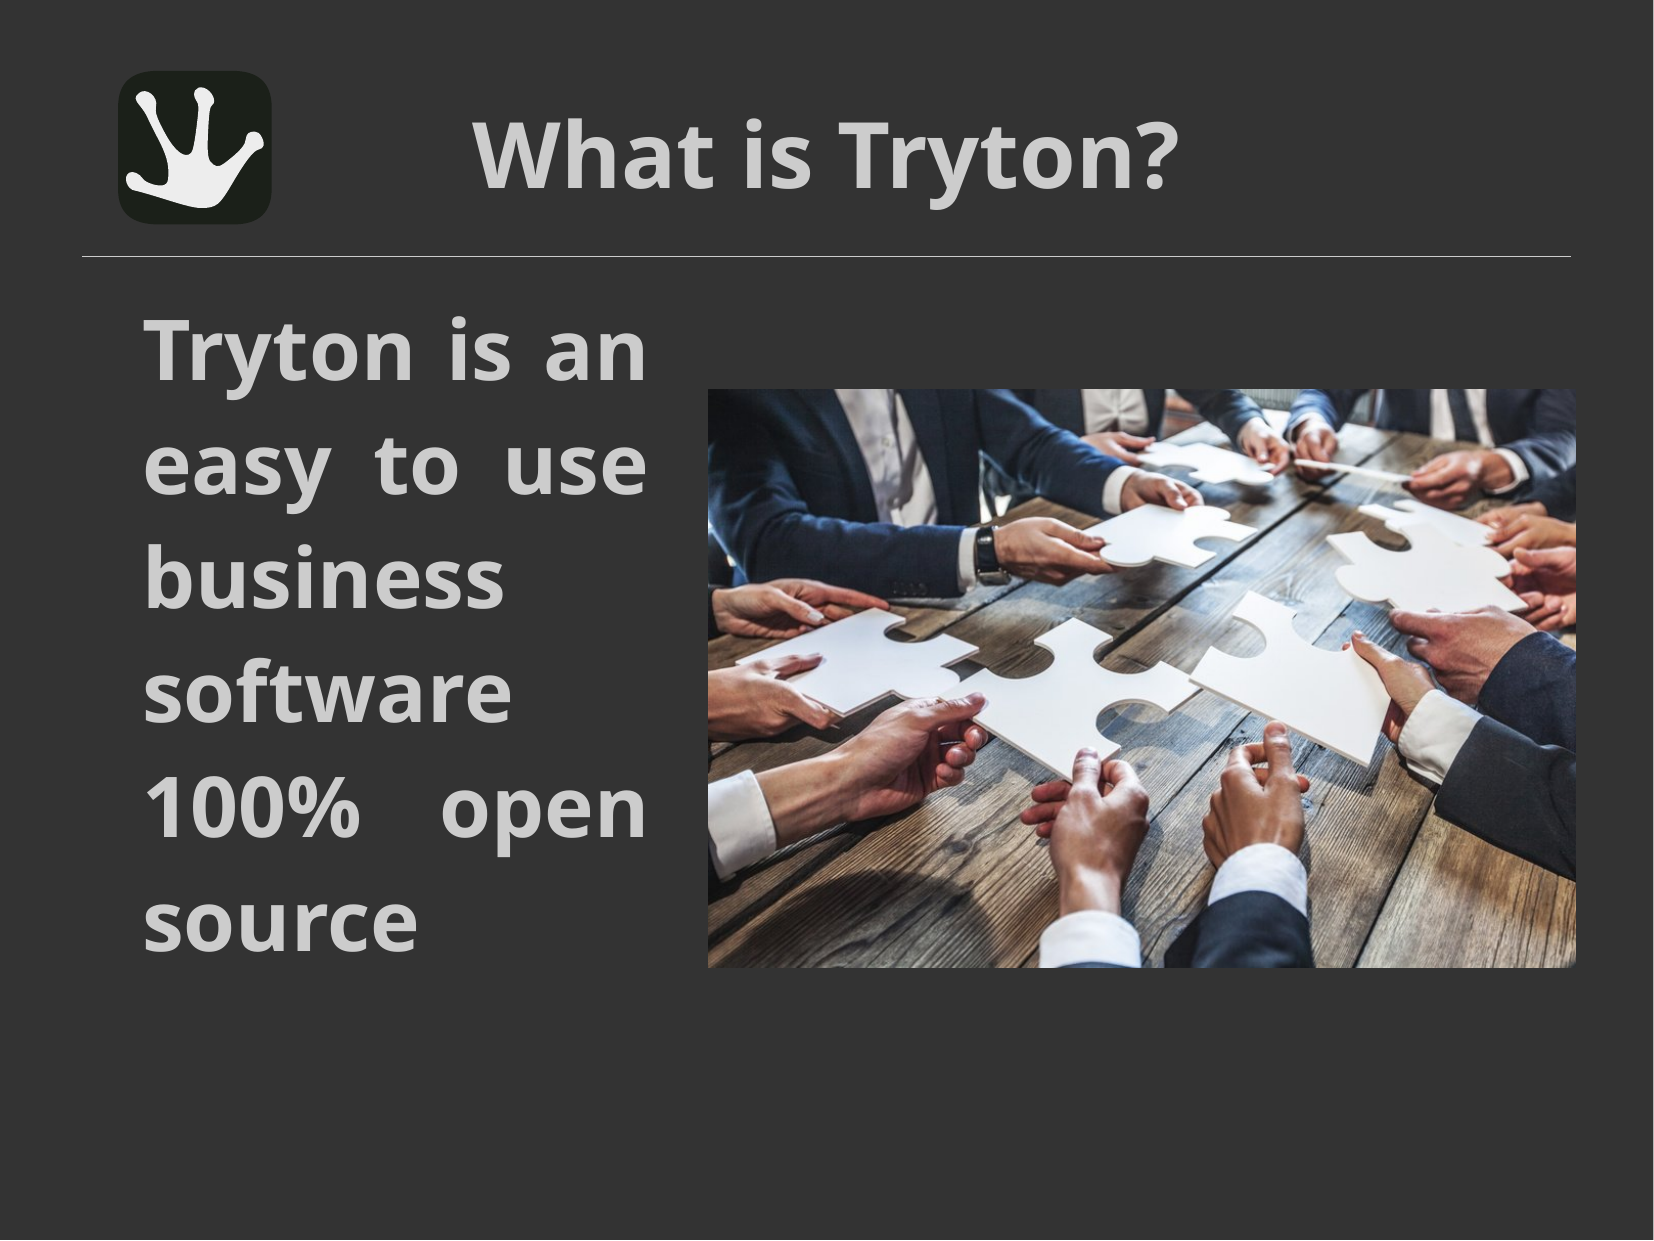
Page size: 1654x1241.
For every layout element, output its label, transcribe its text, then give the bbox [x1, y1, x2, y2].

title What is Tryton? [82, 49, 1571, 257]
picture [118, 70, 272, 225]
picture [708, 389, 1576, 968]
list Tryton is an easy to use business software 100% open source [82, 290, 650, 1063]
